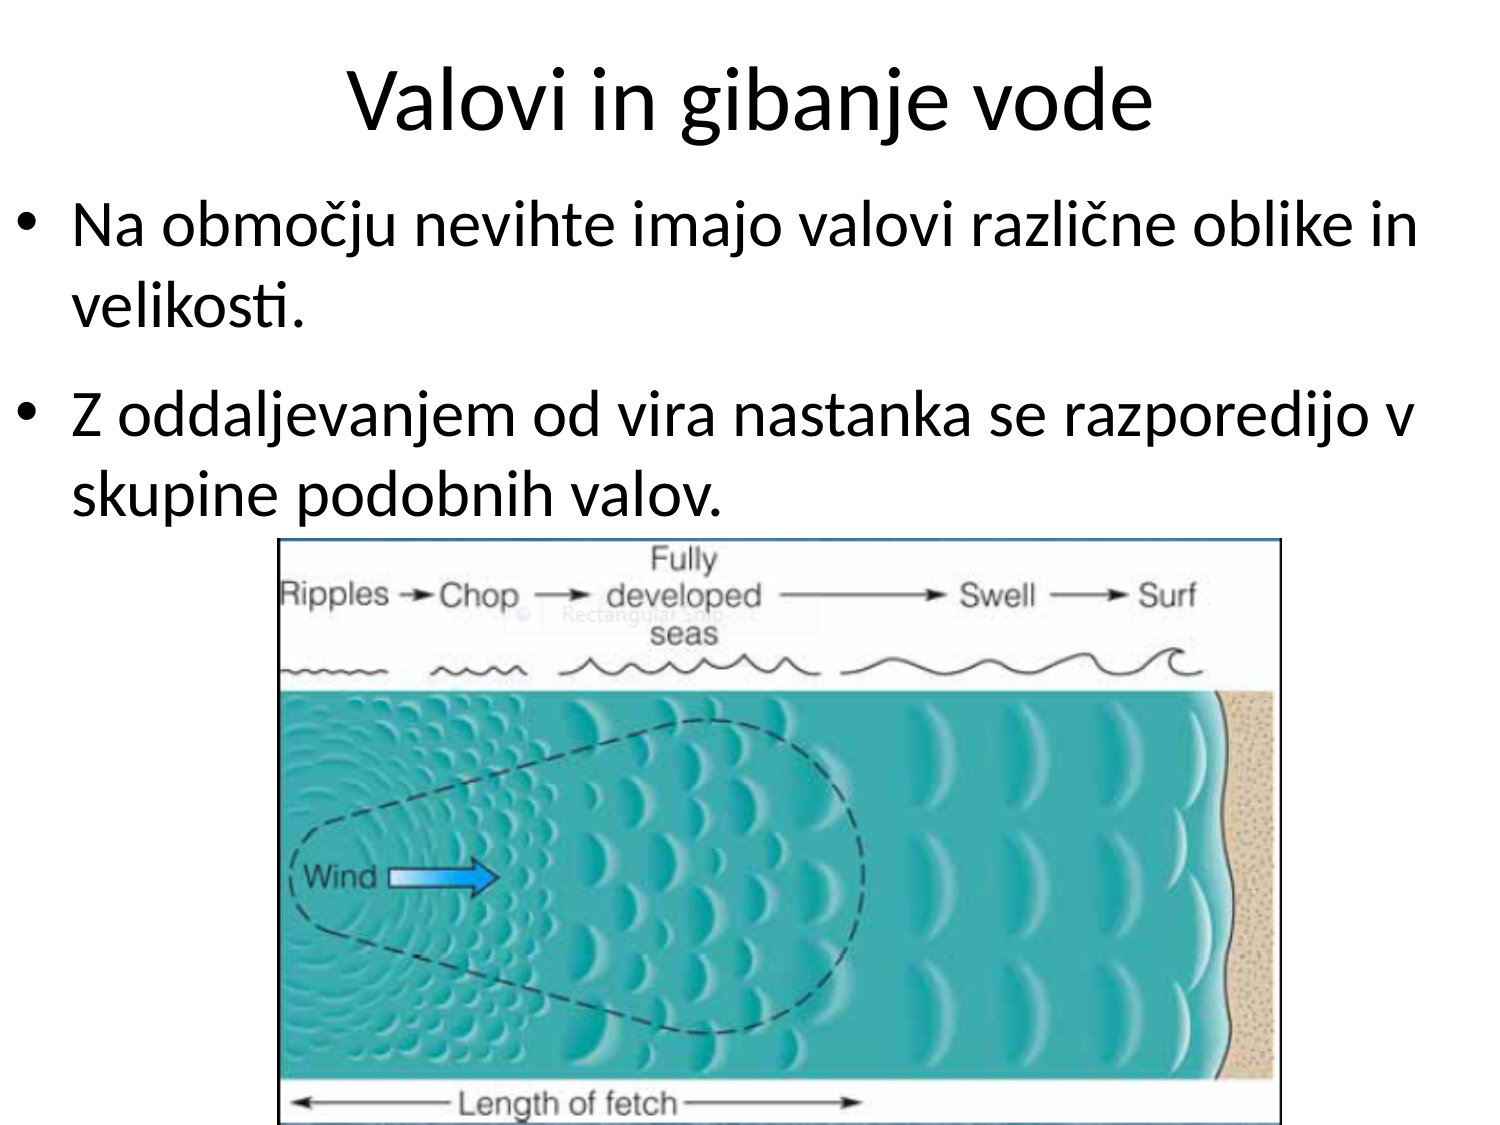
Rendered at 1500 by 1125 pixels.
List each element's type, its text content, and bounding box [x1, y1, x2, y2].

picture [277, 538, 1282, 1125]
title Valovi in gibanje vode [76, 0, 1427, 172]
list Na območju nevihte imajo valovi različne oblike in velikosti. Z oddaljevanjem od vira nastanka se razporedijo v skupine podobnih valov. [0, 172, 1500, 916]
